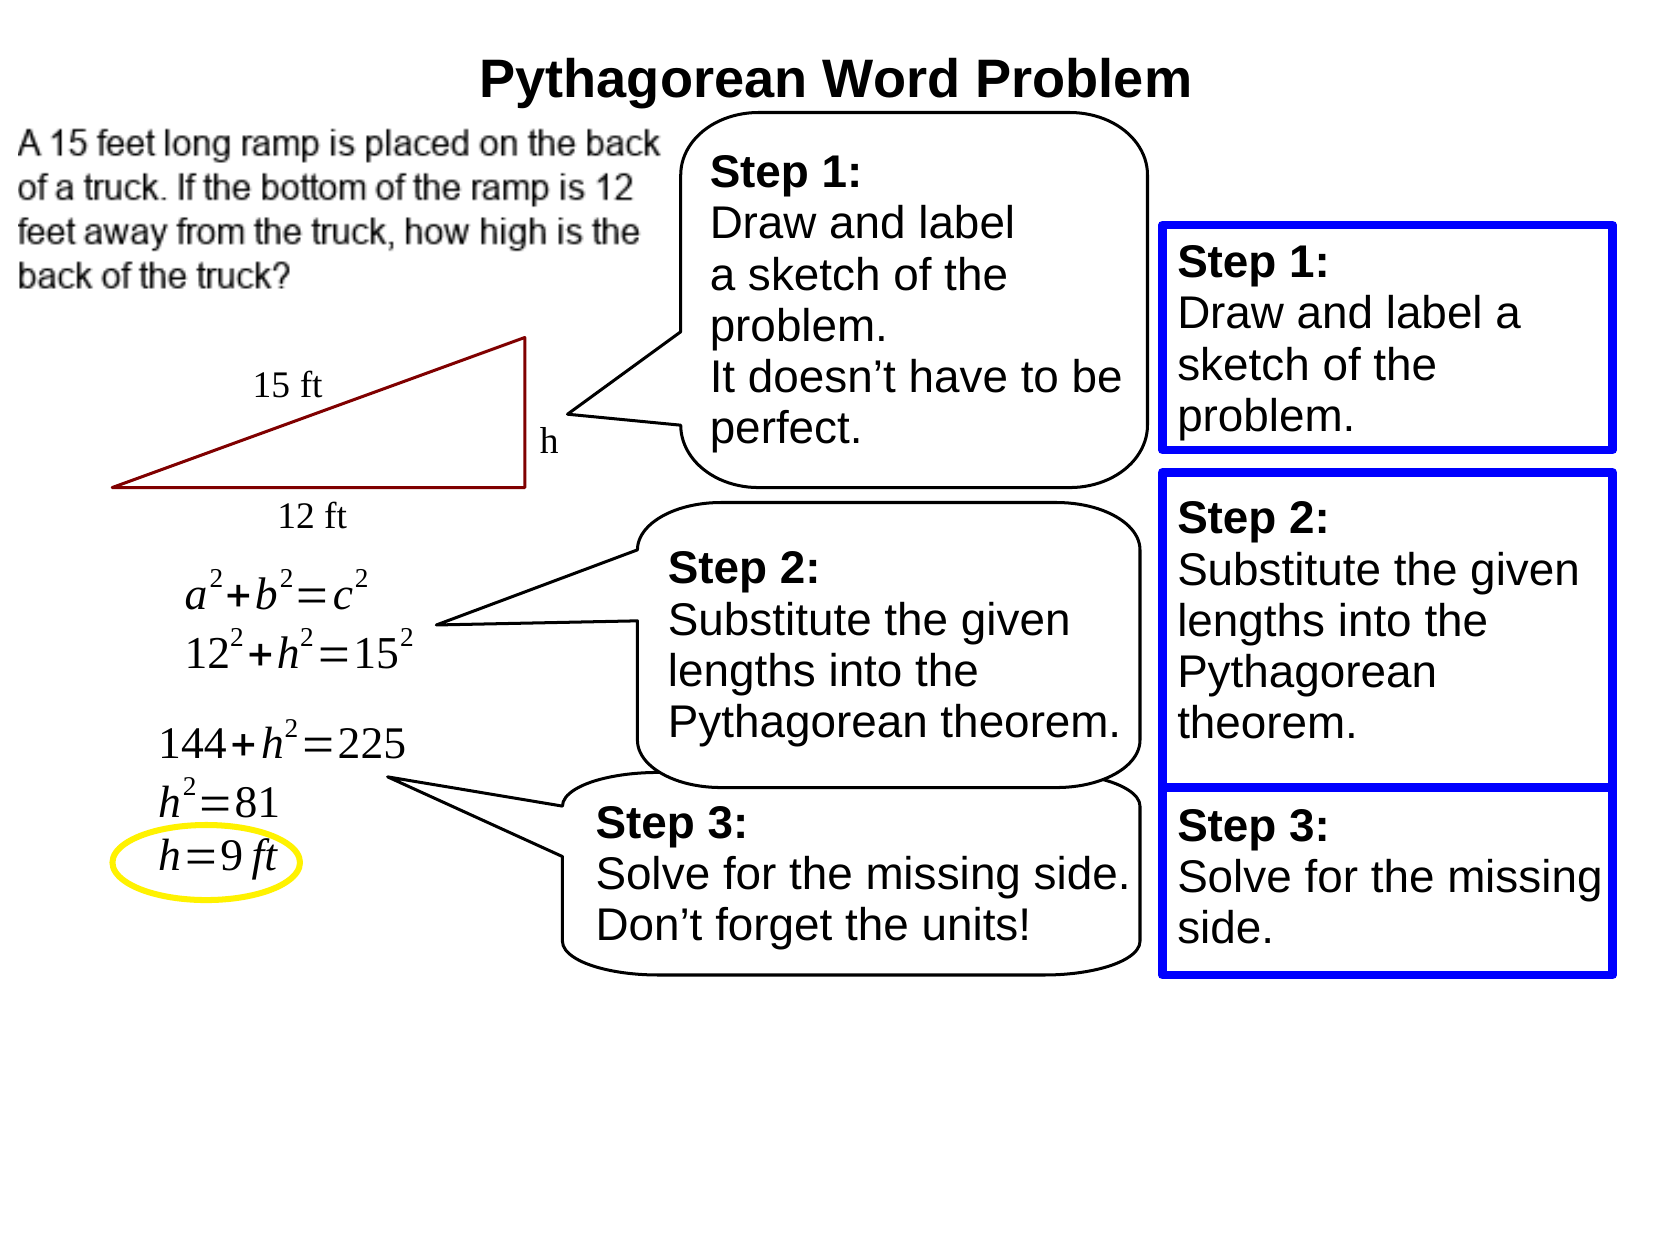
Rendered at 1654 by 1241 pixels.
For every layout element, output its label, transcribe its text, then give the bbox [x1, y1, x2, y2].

text_box h [525, 412, 574, 469]
text_box Step 1: Draw and label a sketch of the problem. Step 2: Substitute the given lengths into the Pythagorean theorem. Step 3: Solve for the missing side. [1167, 792, 1608, 971]
text_box Pythagorean Word Problem [135, 41, 1538, 151]
chart [151, 712, 413, 880]
text_box Step 1: Draw and label a sketch of the problem. Step 2: Substitute the given lengths into the Pythagorean theorem. Step 3: Solve for the missing side. [1167, 477, 1608, 783]
text_box Step 1: Draw and label a sketch of the problem. Step 2: Substitute the given lengths into the Pythagorean theorem. Step 3: Solve for the missing side. [1162, 228, 1621, 1221]
text_box Step 3: Solve for the missing side. Don’t forget the units! [413, 772, 1141, 976]
picture [18, 112, 681, 301]
text_box Step 1: Draw and label a sketch of the problem. It doesn’t have to be perfect. [570, 112, 1148, 488]
text_box 15 ft [237, 356, 338, 413]
text_box [112, 337, 525, 488]
text_box Step 1: Draw and label a sketch of the problem. Step 2: Substitute the given lengths into the Pythagorean theorem. Step 3: Solve for the missing side. [1167, 229, 1608, 446]
text_box 12 ft [262, 487, 363, 544]
text_box Step 2: Substitute the given lengths into the Pythagorean theorem. [436, 502, 1141, 788]
chart [178, 562, 420, 679]
